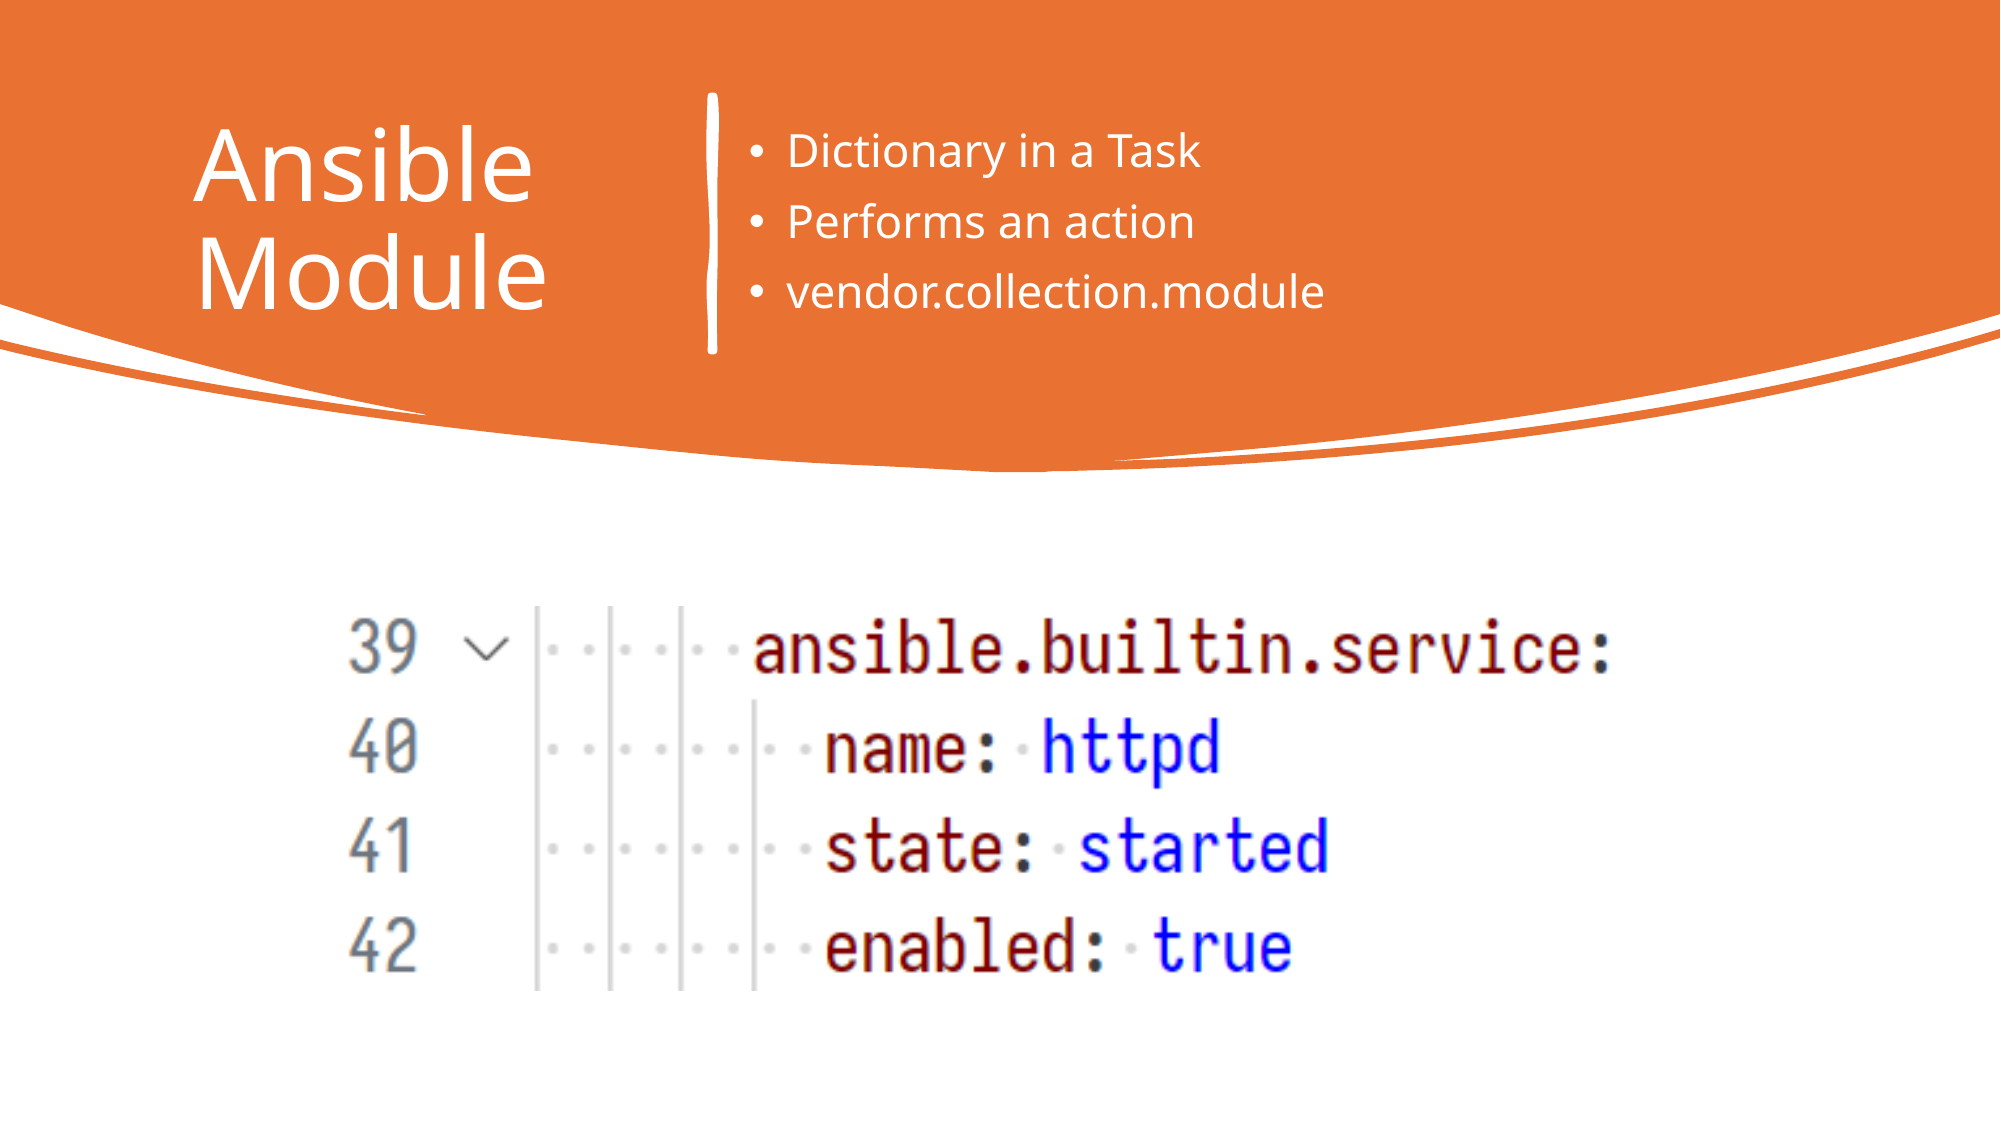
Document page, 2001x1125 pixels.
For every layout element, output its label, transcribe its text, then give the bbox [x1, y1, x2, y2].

picture [337, 606, 1662, 991]
list Dictionary in a Task Performs an action vendor.collection.module [733, 103, 1895, 344]
text_box [0, 0, 2000, 473]
title Ansible Module [178, 103, 601, 344]
